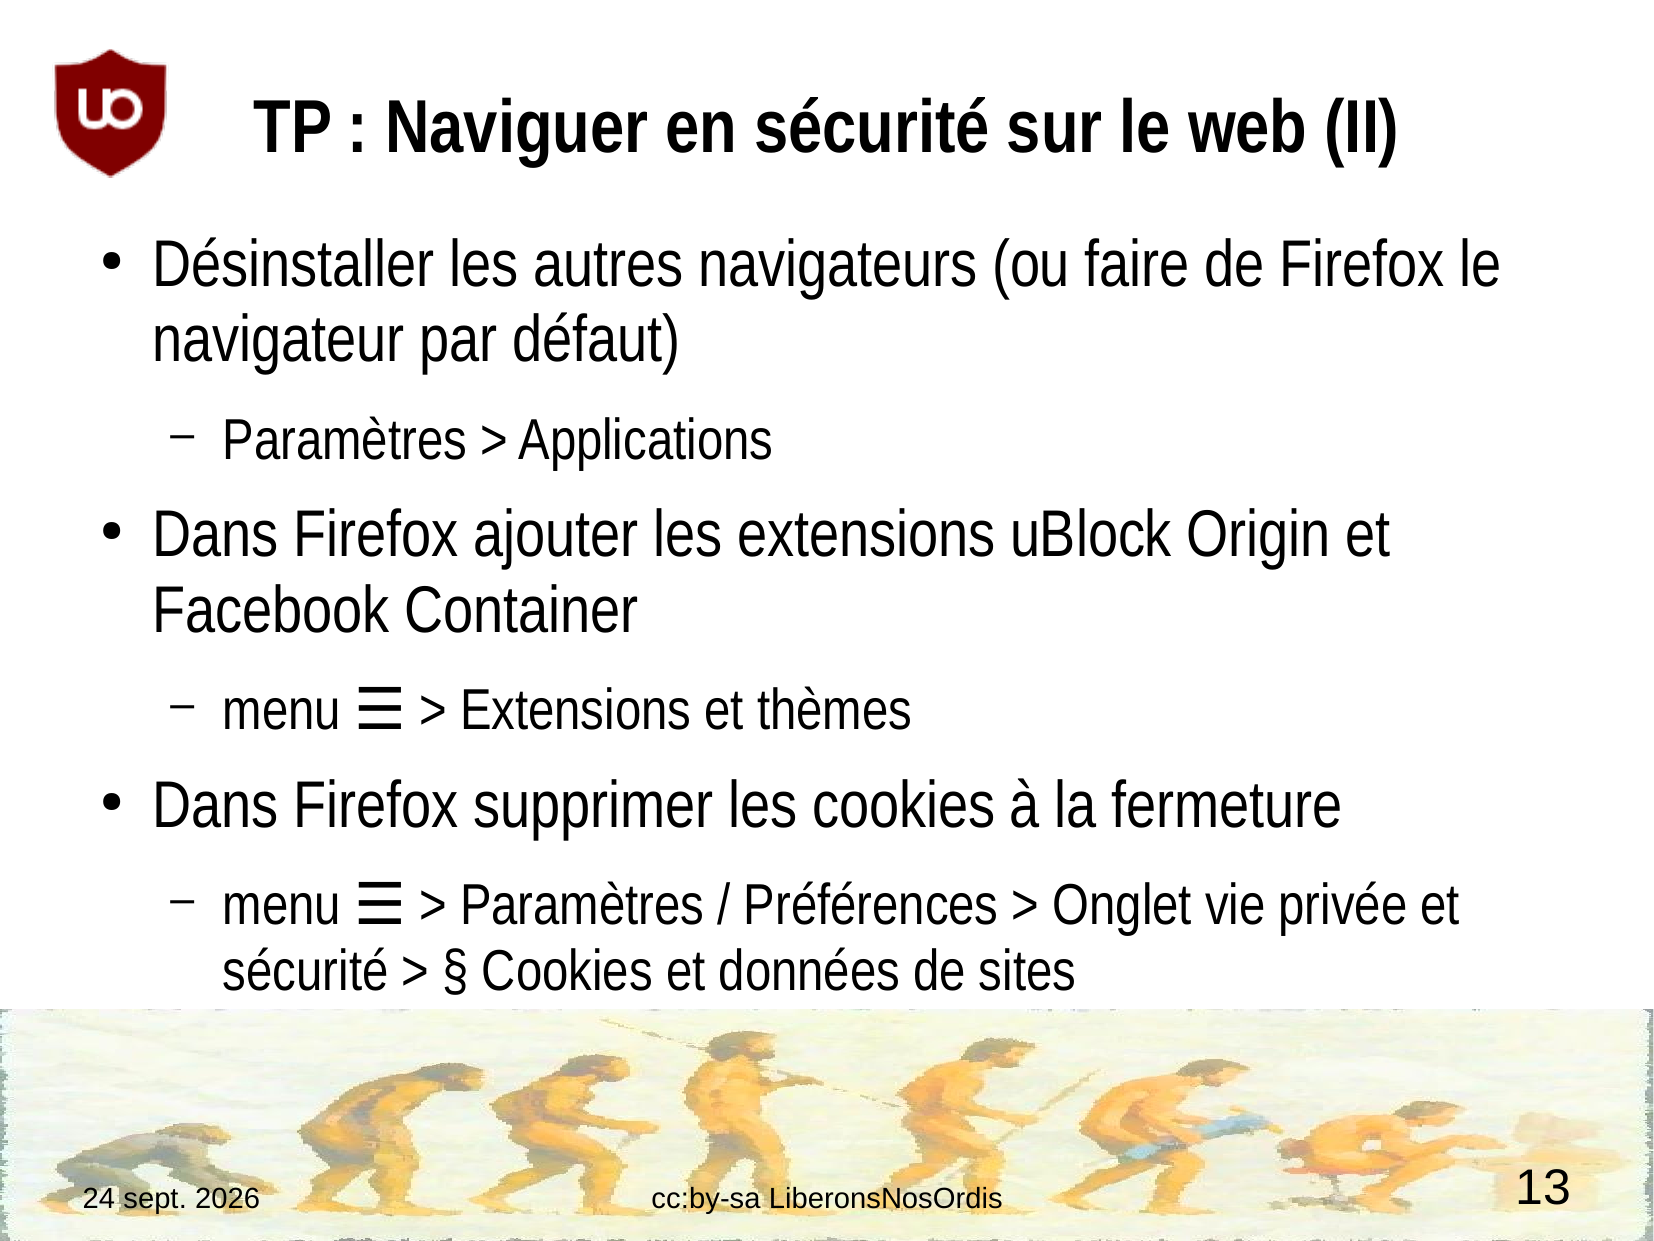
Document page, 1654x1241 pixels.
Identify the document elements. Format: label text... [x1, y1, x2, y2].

list Désinstaller les autres navigateurs (ou faire de Firefox le navigateur par défaut) Paramètres > Applications Dans Firefox ajouter les extensions uBlock Origin et Facebook Container menu ☰ > Extensions et thèmes Dans Firefox supprimer les cookies à la fermeture menu ☰ > Paramètres / Préférences > Onglet vie privée et sécurité > § Cookies et données de sites [82, 224, 1571, 1010]
title TP : Naviguer en sécurité sur le web (II) [82, 49, 1571, 201]
picture [0, 1009, 1654, 1241]
picture [47, 49, 175, 178]
